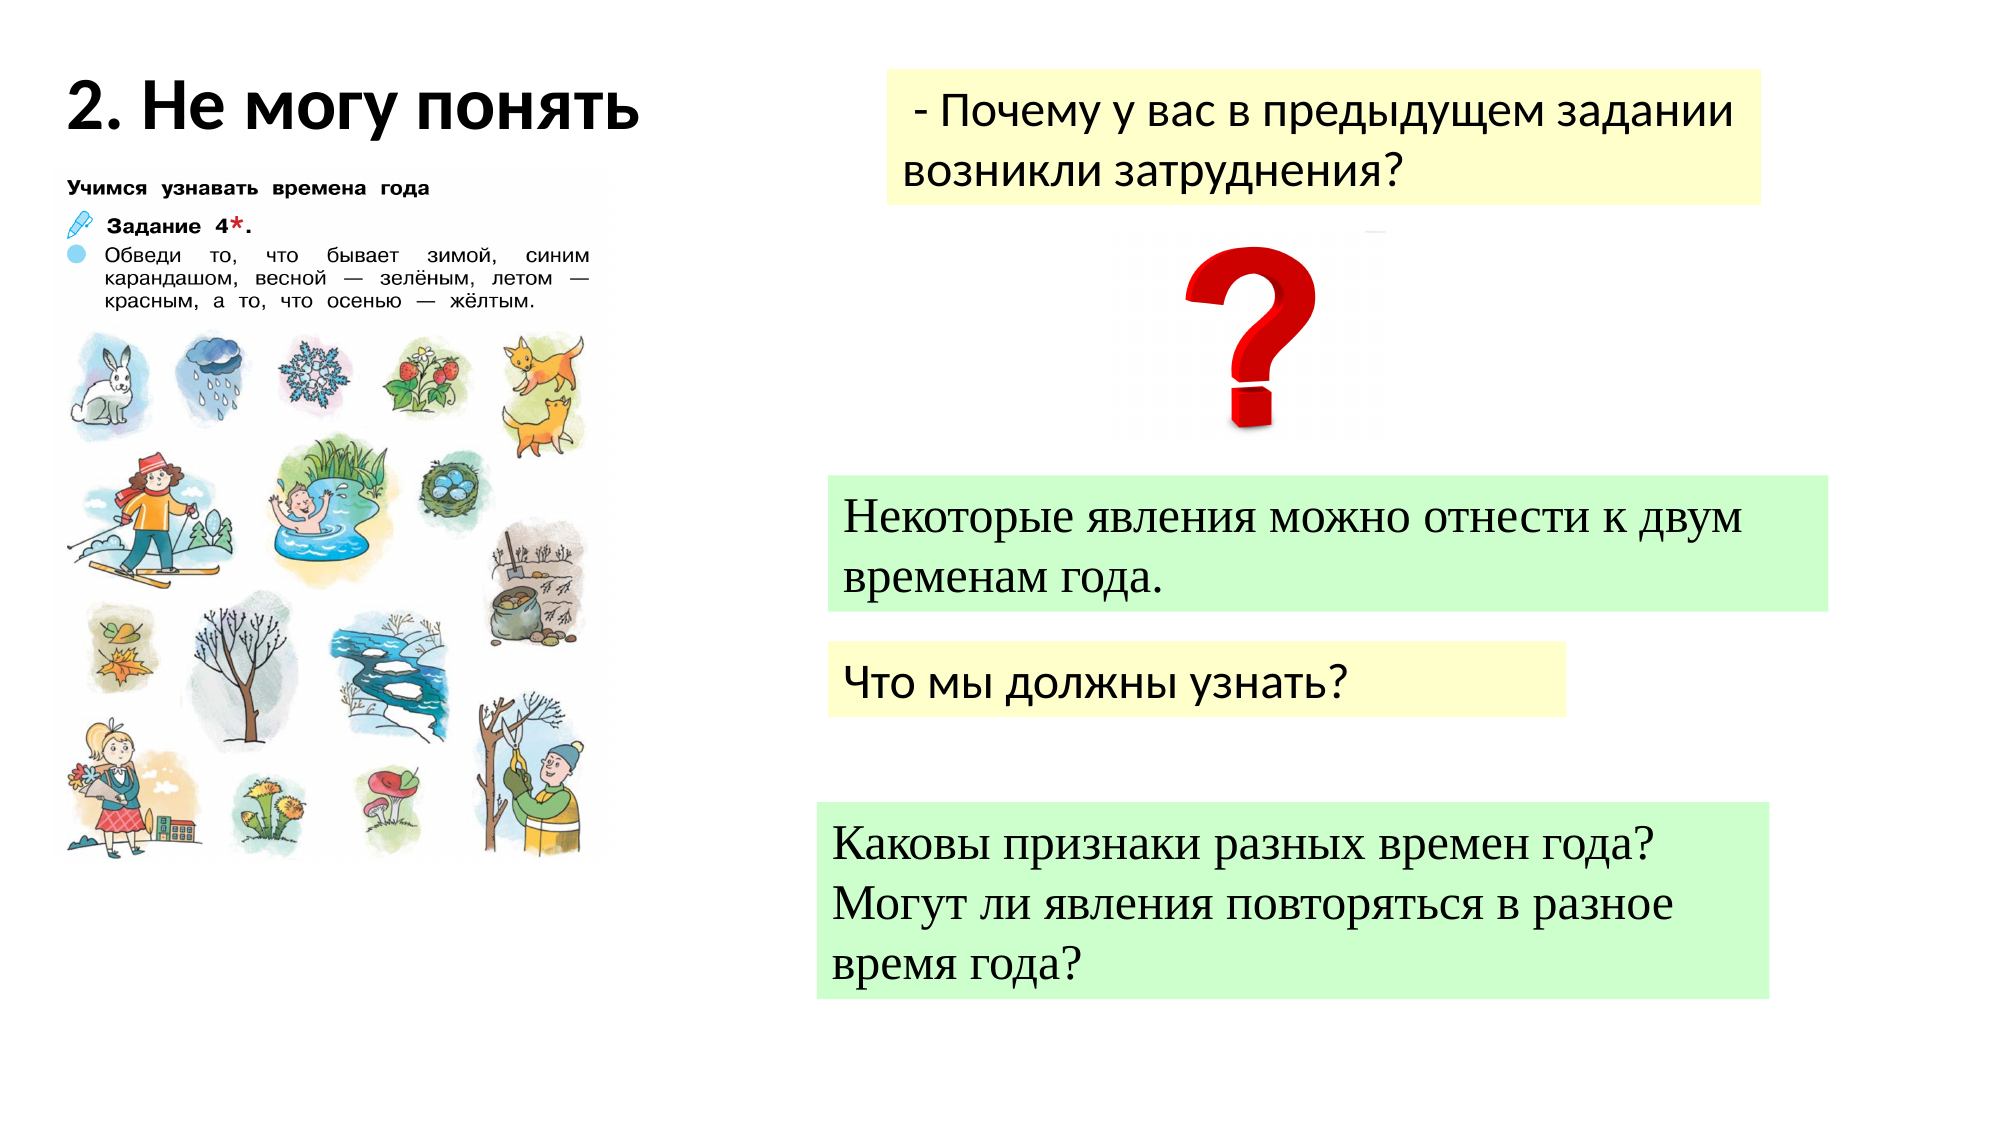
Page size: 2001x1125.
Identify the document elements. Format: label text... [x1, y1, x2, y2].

text_box - Почему у вас в предыдущем задании возникли затруднения? [887, 69, 1761, 205]
picture [1110, 230, 1387, 451]
title 2. Не могу понять [51, 25, 1184, 187]
text_box Некоторые явления можно отнести к двум временам года. [828, 475, 1829, 612]
picture [51, 168, 614, 862]
text_box Каковы признаки разных времен года? Могут ли явления повторяться в разное время года? [816, 802, 1770, 1000]
text_box Что мы должны узнать? [828, 641, 1567, 718]
